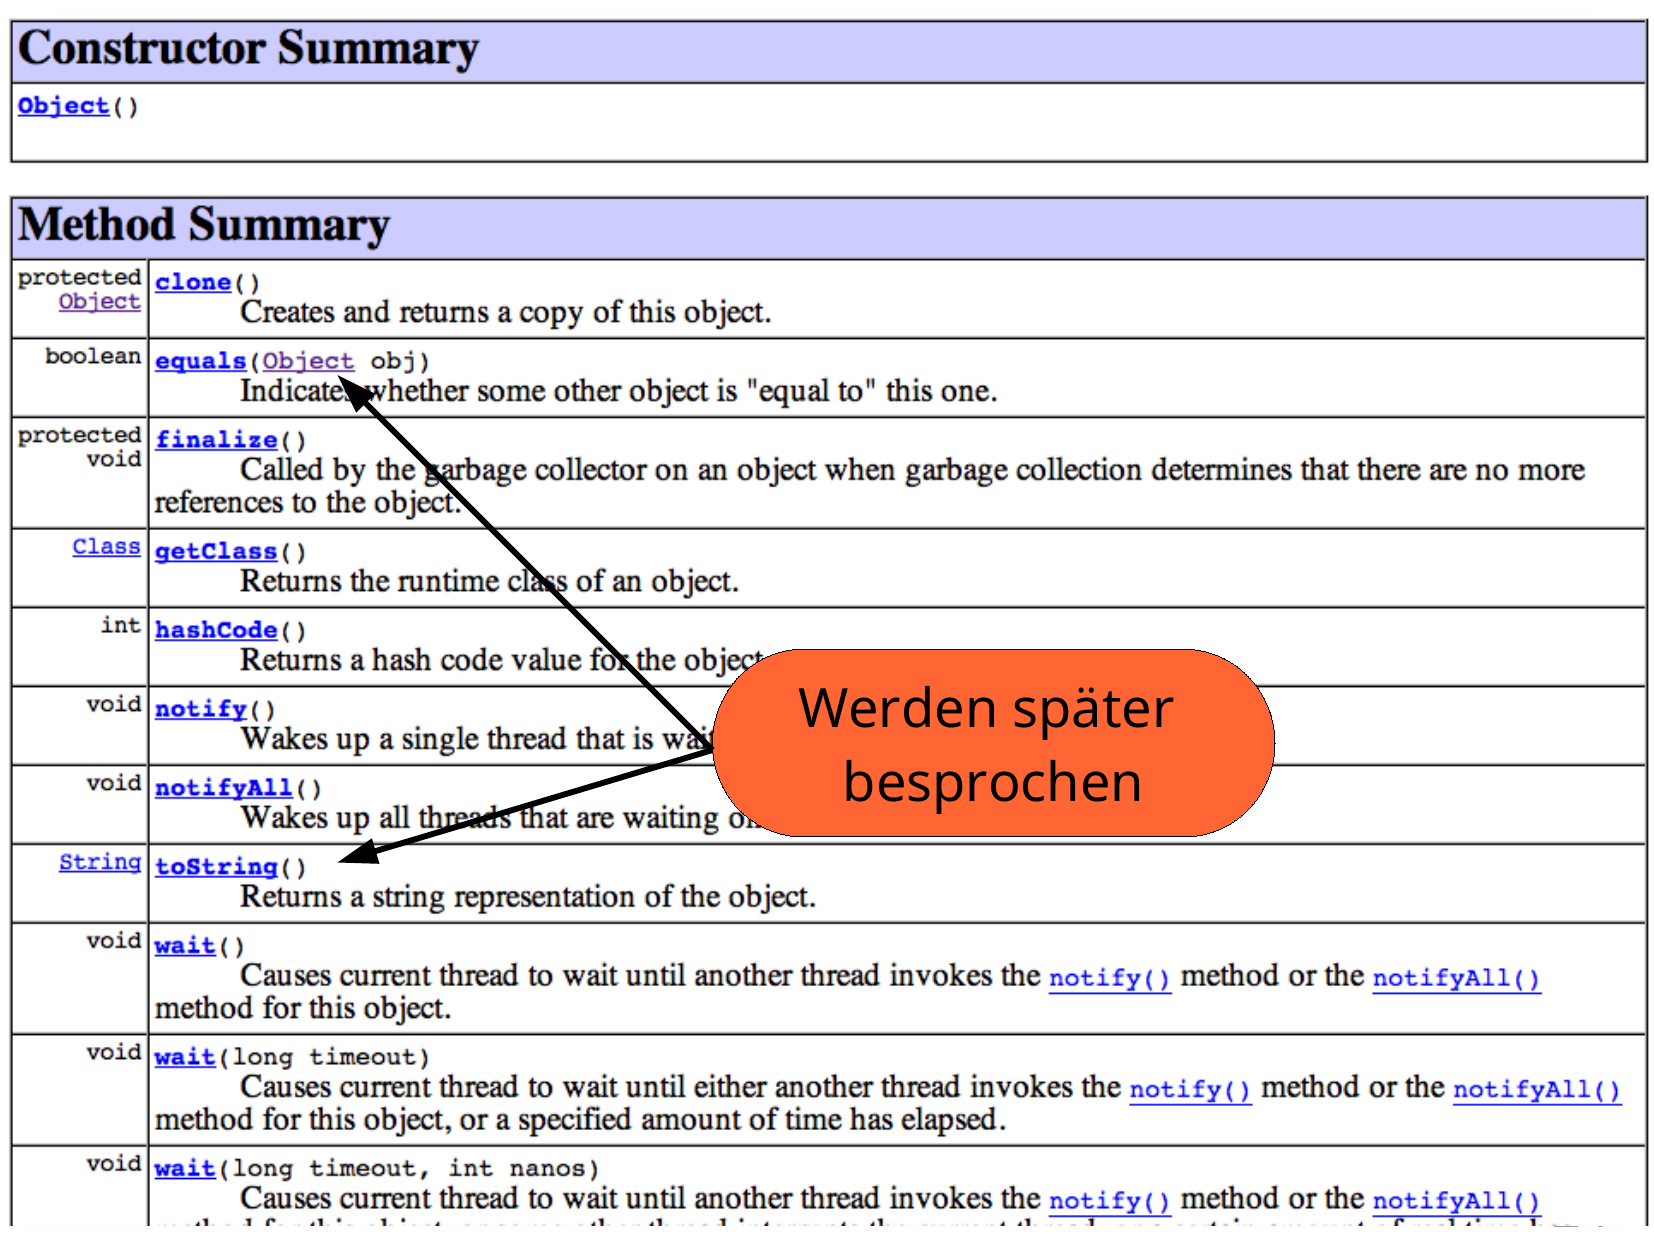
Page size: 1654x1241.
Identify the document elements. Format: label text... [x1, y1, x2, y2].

picture [1, 14, 1652, 1226]
text_box Werden später besprochen [712, 649, 1276, 837]
